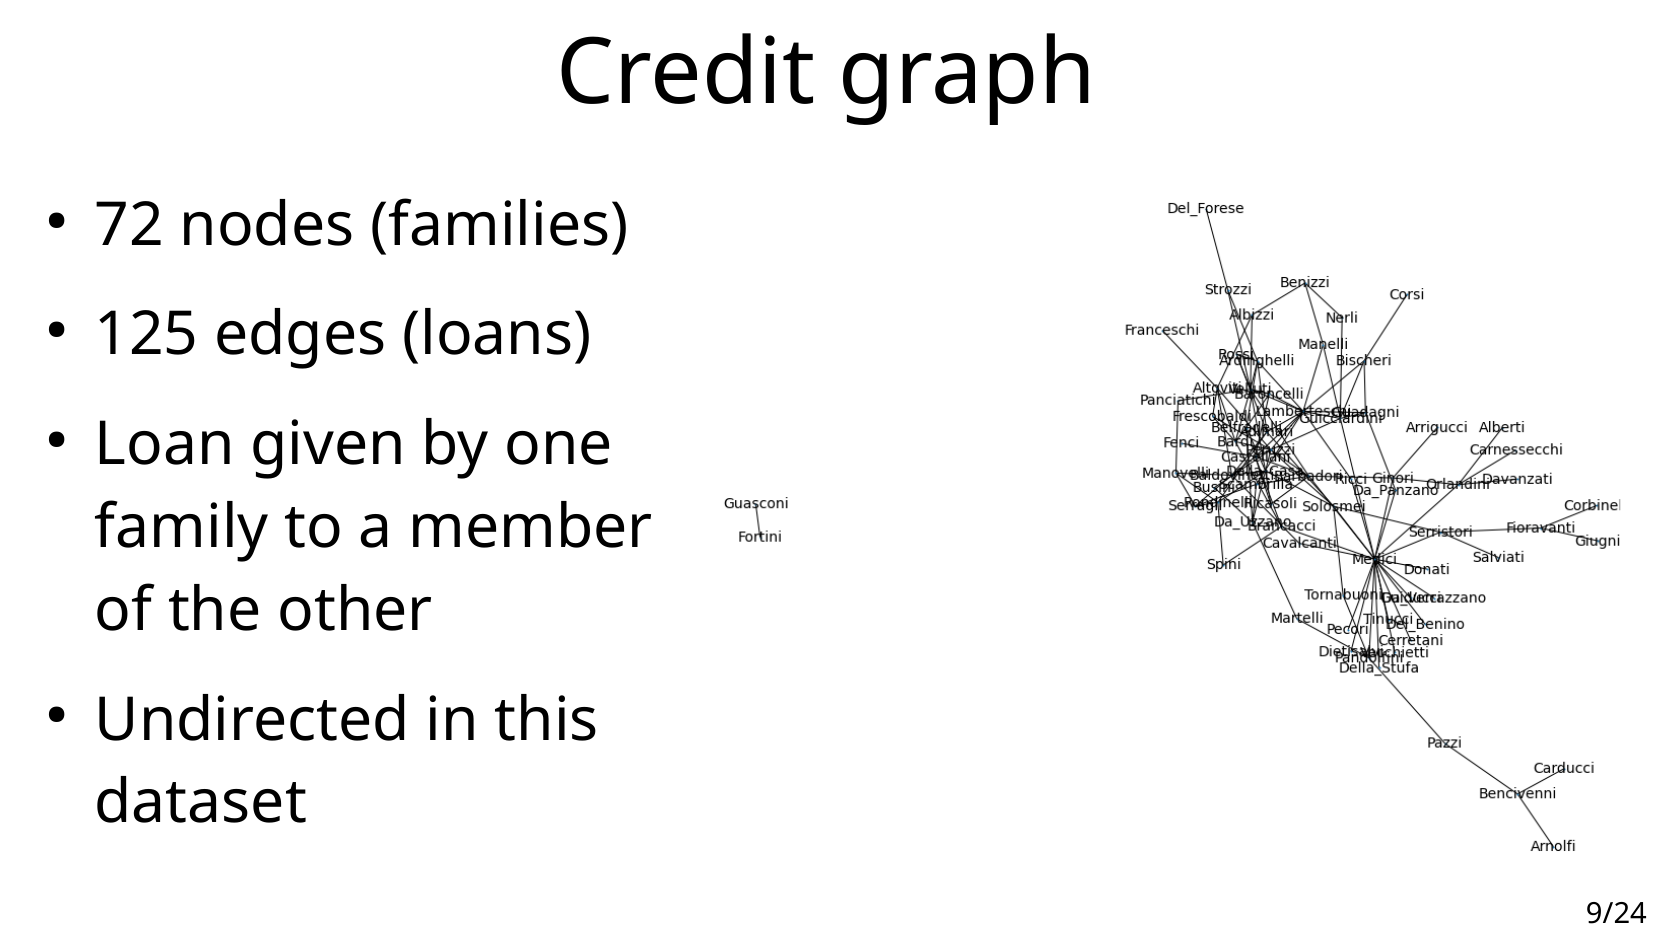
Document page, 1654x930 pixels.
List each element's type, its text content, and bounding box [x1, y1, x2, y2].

title Credit graph [82, 1, 1571, 135]
list 72 nodes (families) 125 edges (loans) Loan given by one family to a member of the other Undirected in this dataset [30, 180, 661, 901]
picture [720, 172, 1621, 870]
